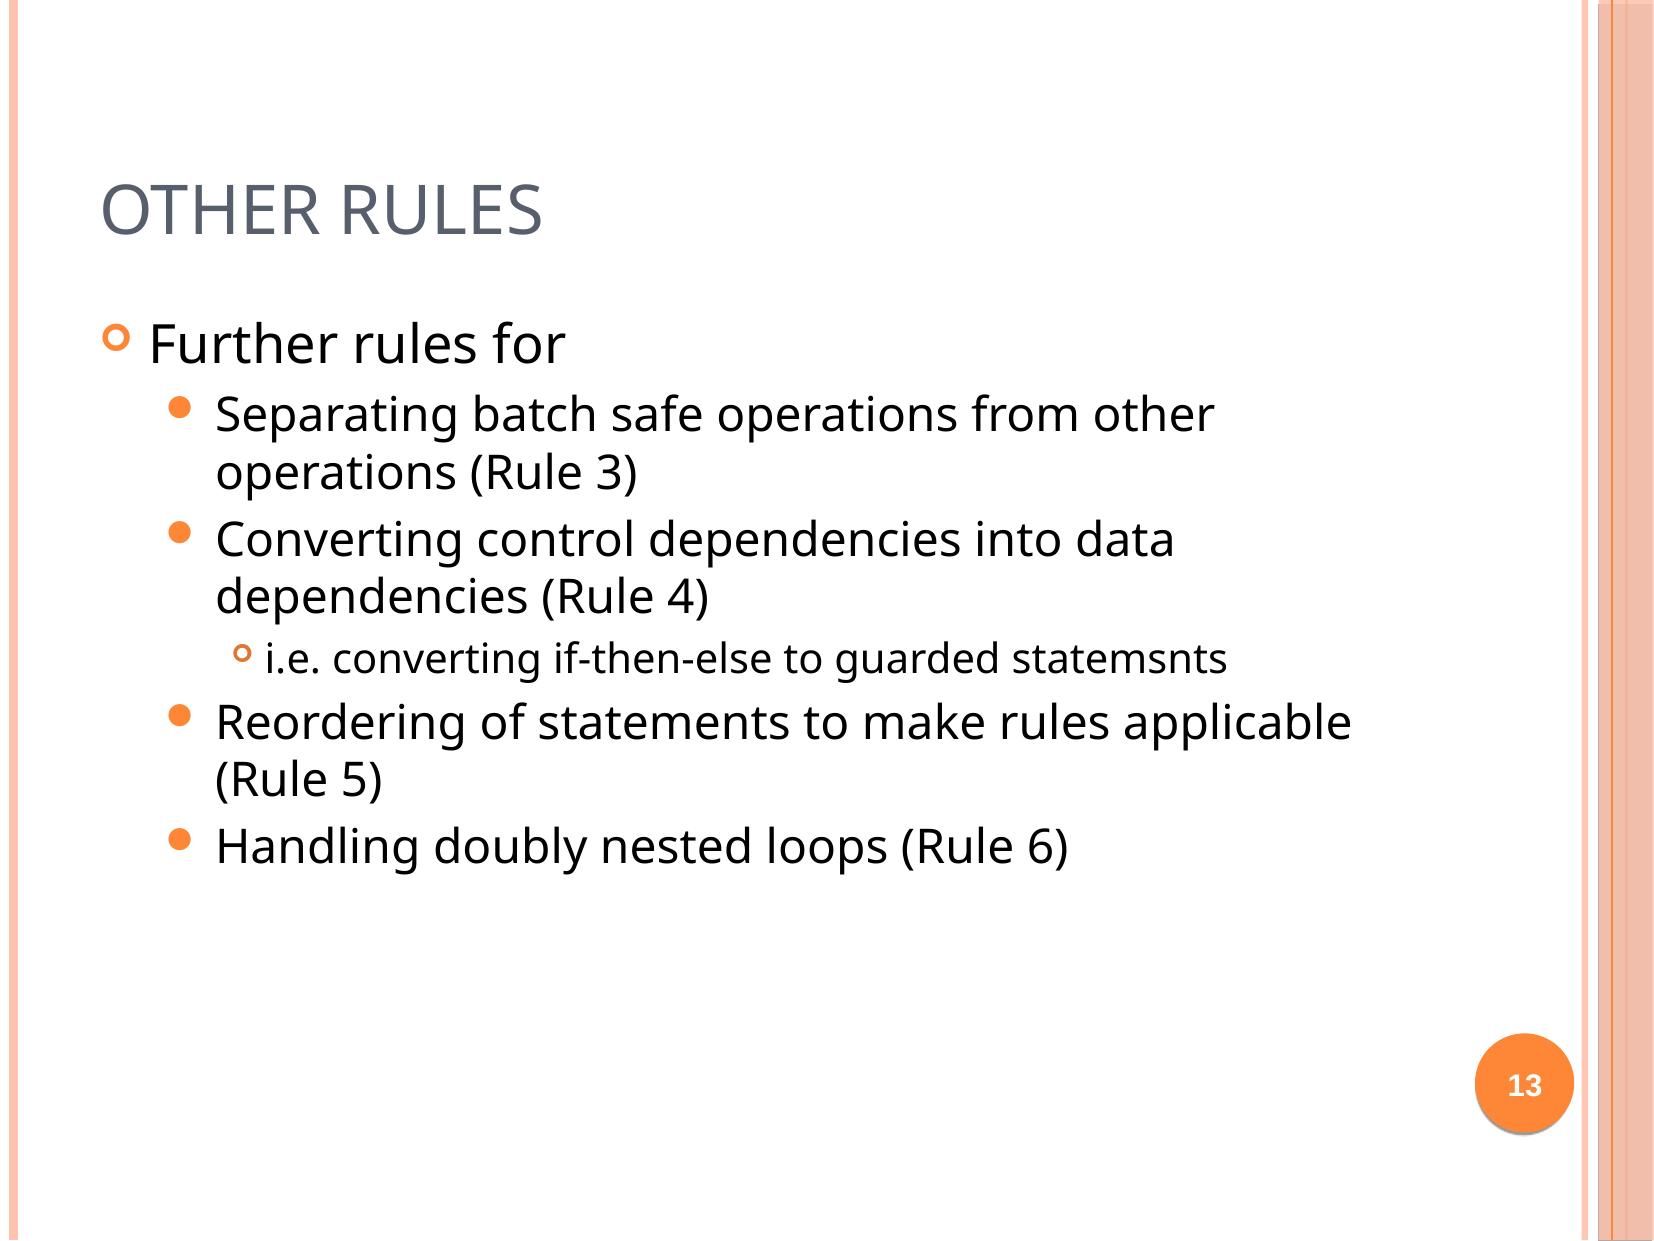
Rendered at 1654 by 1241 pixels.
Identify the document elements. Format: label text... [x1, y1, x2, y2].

slide_number <number> [1470, 1036, 1581, 1132]
list Further rules for Separating batch safe operations from other operations (Rule 3) Converting control dependencies into data dependencies (Rule 4) i.e. converting if-then-else to guarded statemsnts Reordering of statements to make rules applicable (Rule 5) Handling doubly nested loops (Rule 6) [82, 301, 1434, 1183]
title Other Rules [82, 49, 1434, 257]
